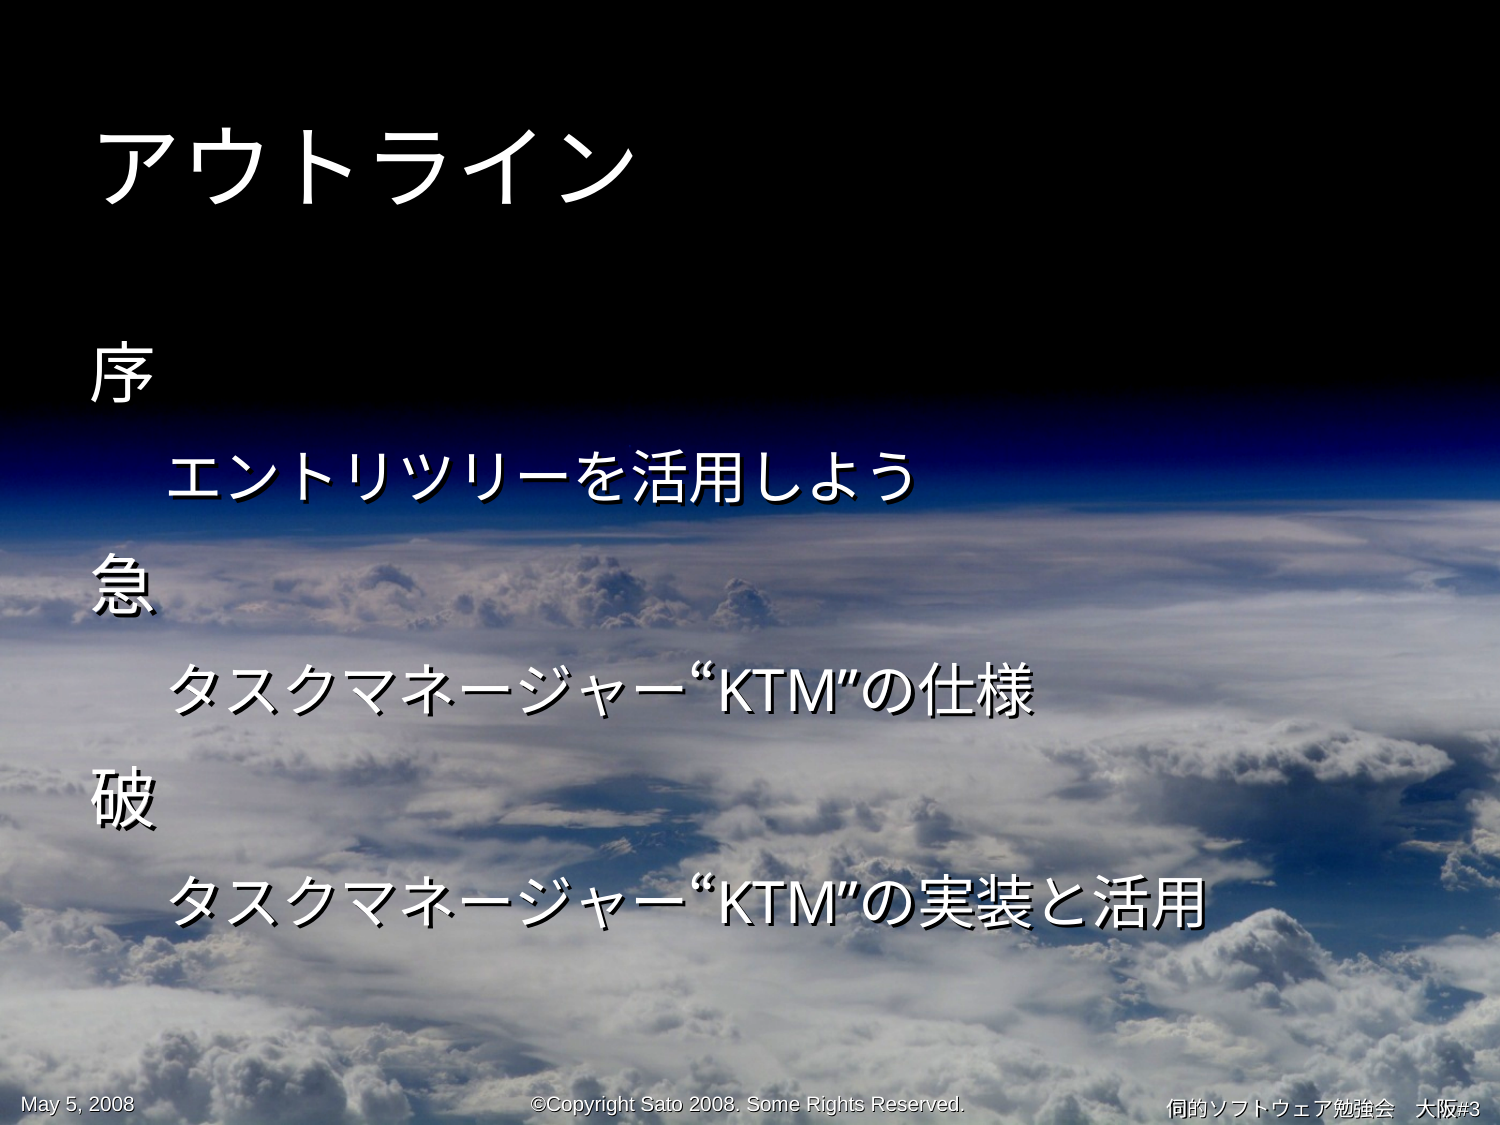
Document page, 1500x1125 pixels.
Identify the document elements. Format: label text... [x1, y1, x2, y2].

title アウトライン [75, 47, 1426, 276]
list 序 エントリツリーを活用しよう 急 タスクマネージャー“KTM”の仕様 破 タスクマネージャー“KTM”の実装と活用 [75, 312, 1426, 988]
